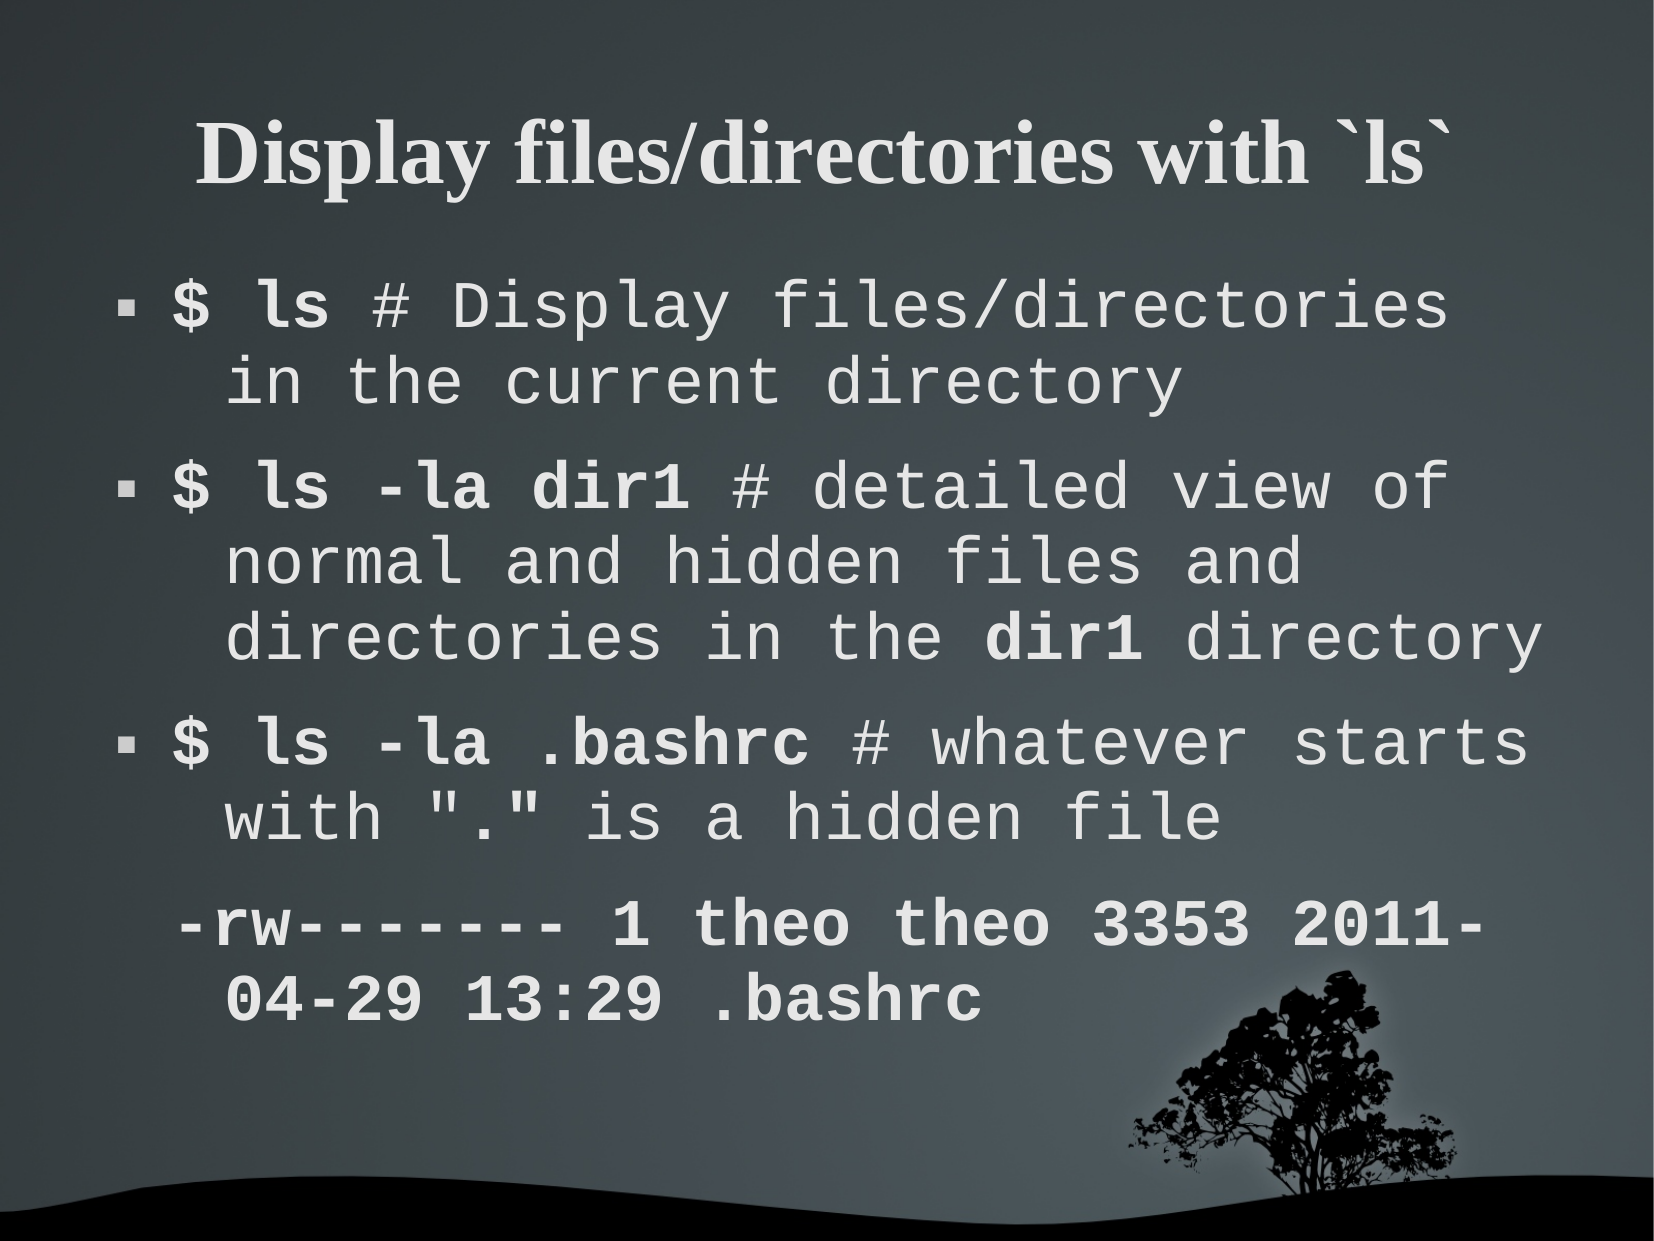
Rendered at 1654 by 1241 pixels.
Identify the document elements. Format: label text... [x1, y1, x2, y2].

list $ ls # Display files/directories in the current directory $ ls -la dir1 # detailed view of normal and hidden files and directories in the dir1 directory $ ls -la .bashrc # whatever starts with "." is a hidden file -rw------- 1 theo theo 3353 2011-04-29 13:29 .bashrc [82, 272, 1571, 1091]
title Display files/directories with `ls` [82, 49, 1571, 257]
picture [0, 0, 1654, 1241]
